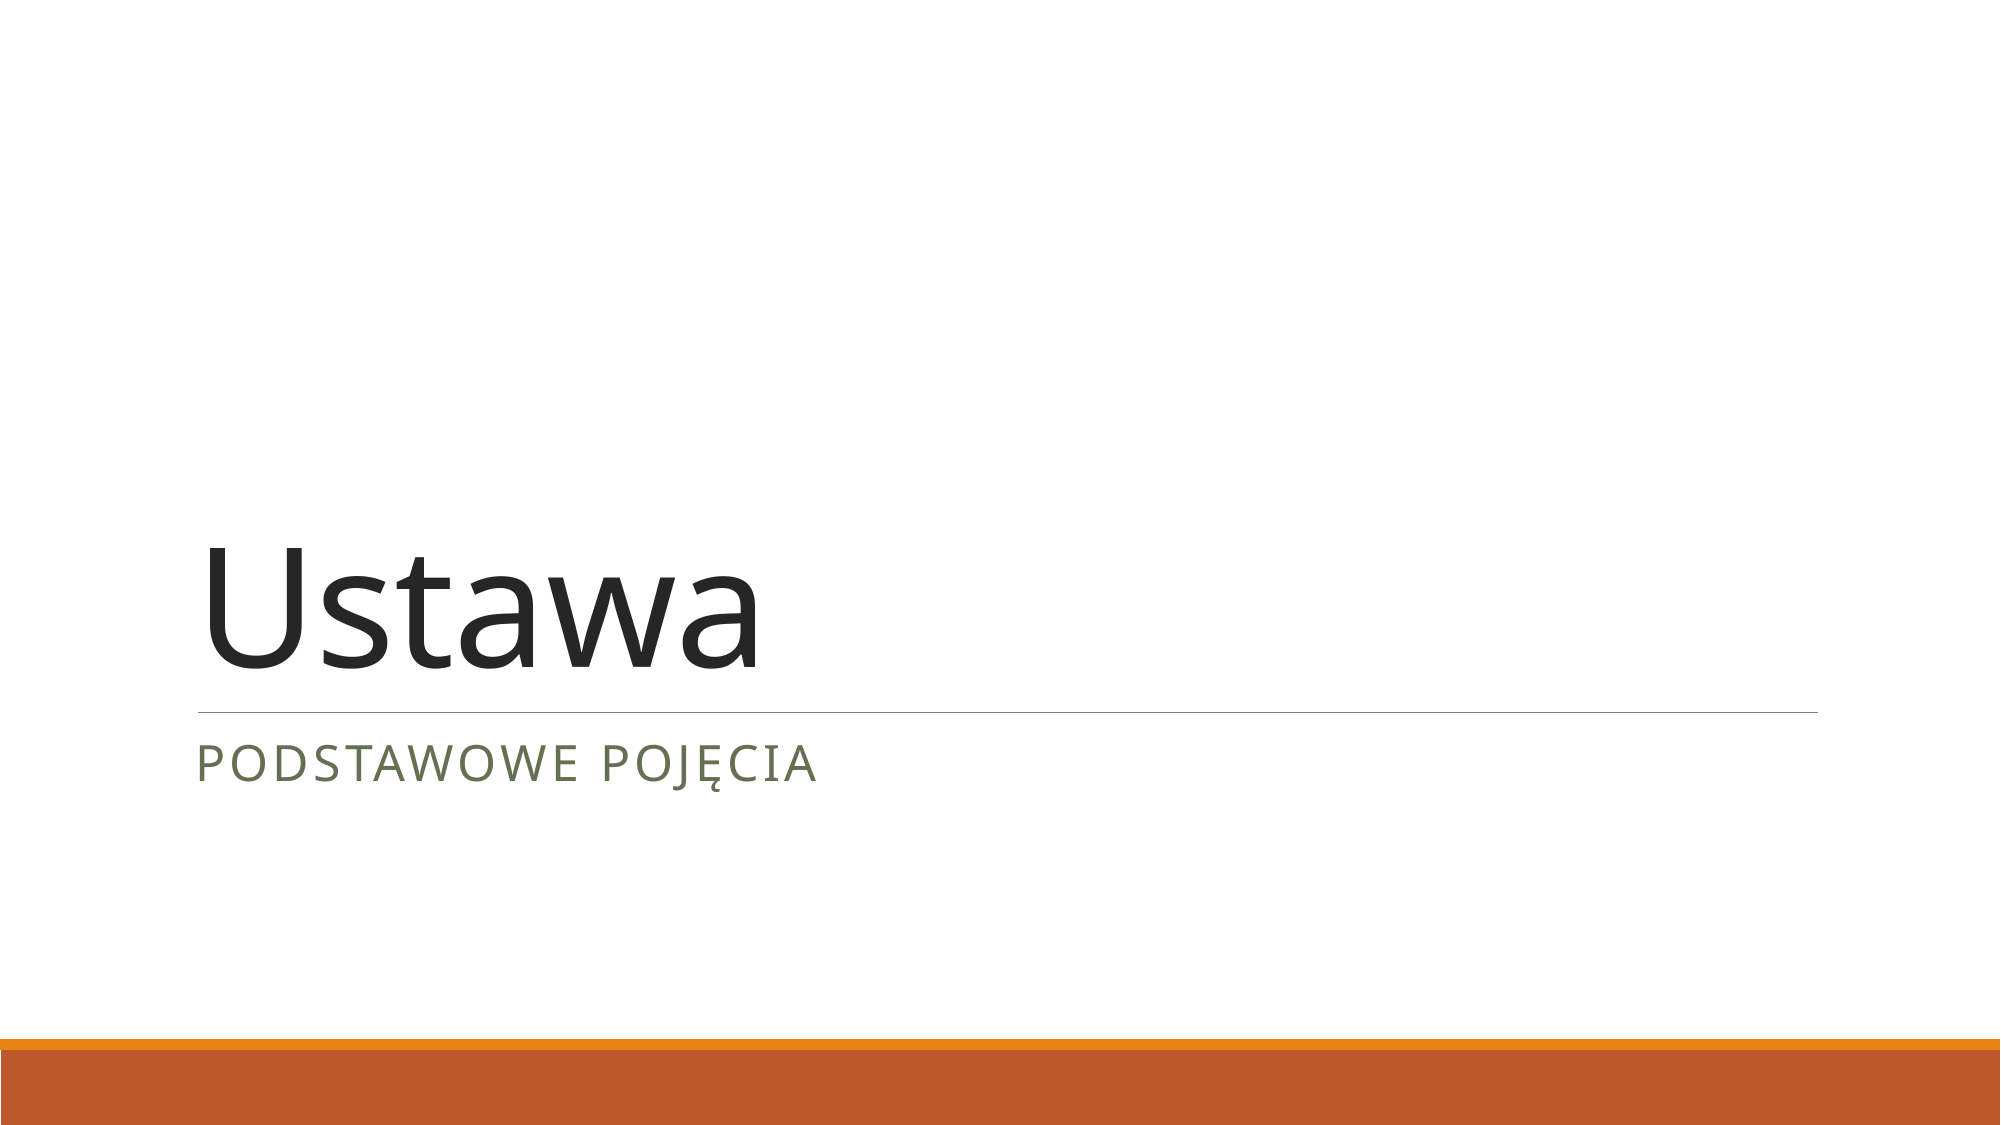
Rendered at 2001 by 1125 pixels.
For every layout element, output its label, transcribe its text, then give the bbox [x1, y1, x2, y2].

title Ustawa [180, 124, 1831, 710]
subtitle Podstawowe pojęcia [180, 730, 1831, 919]
